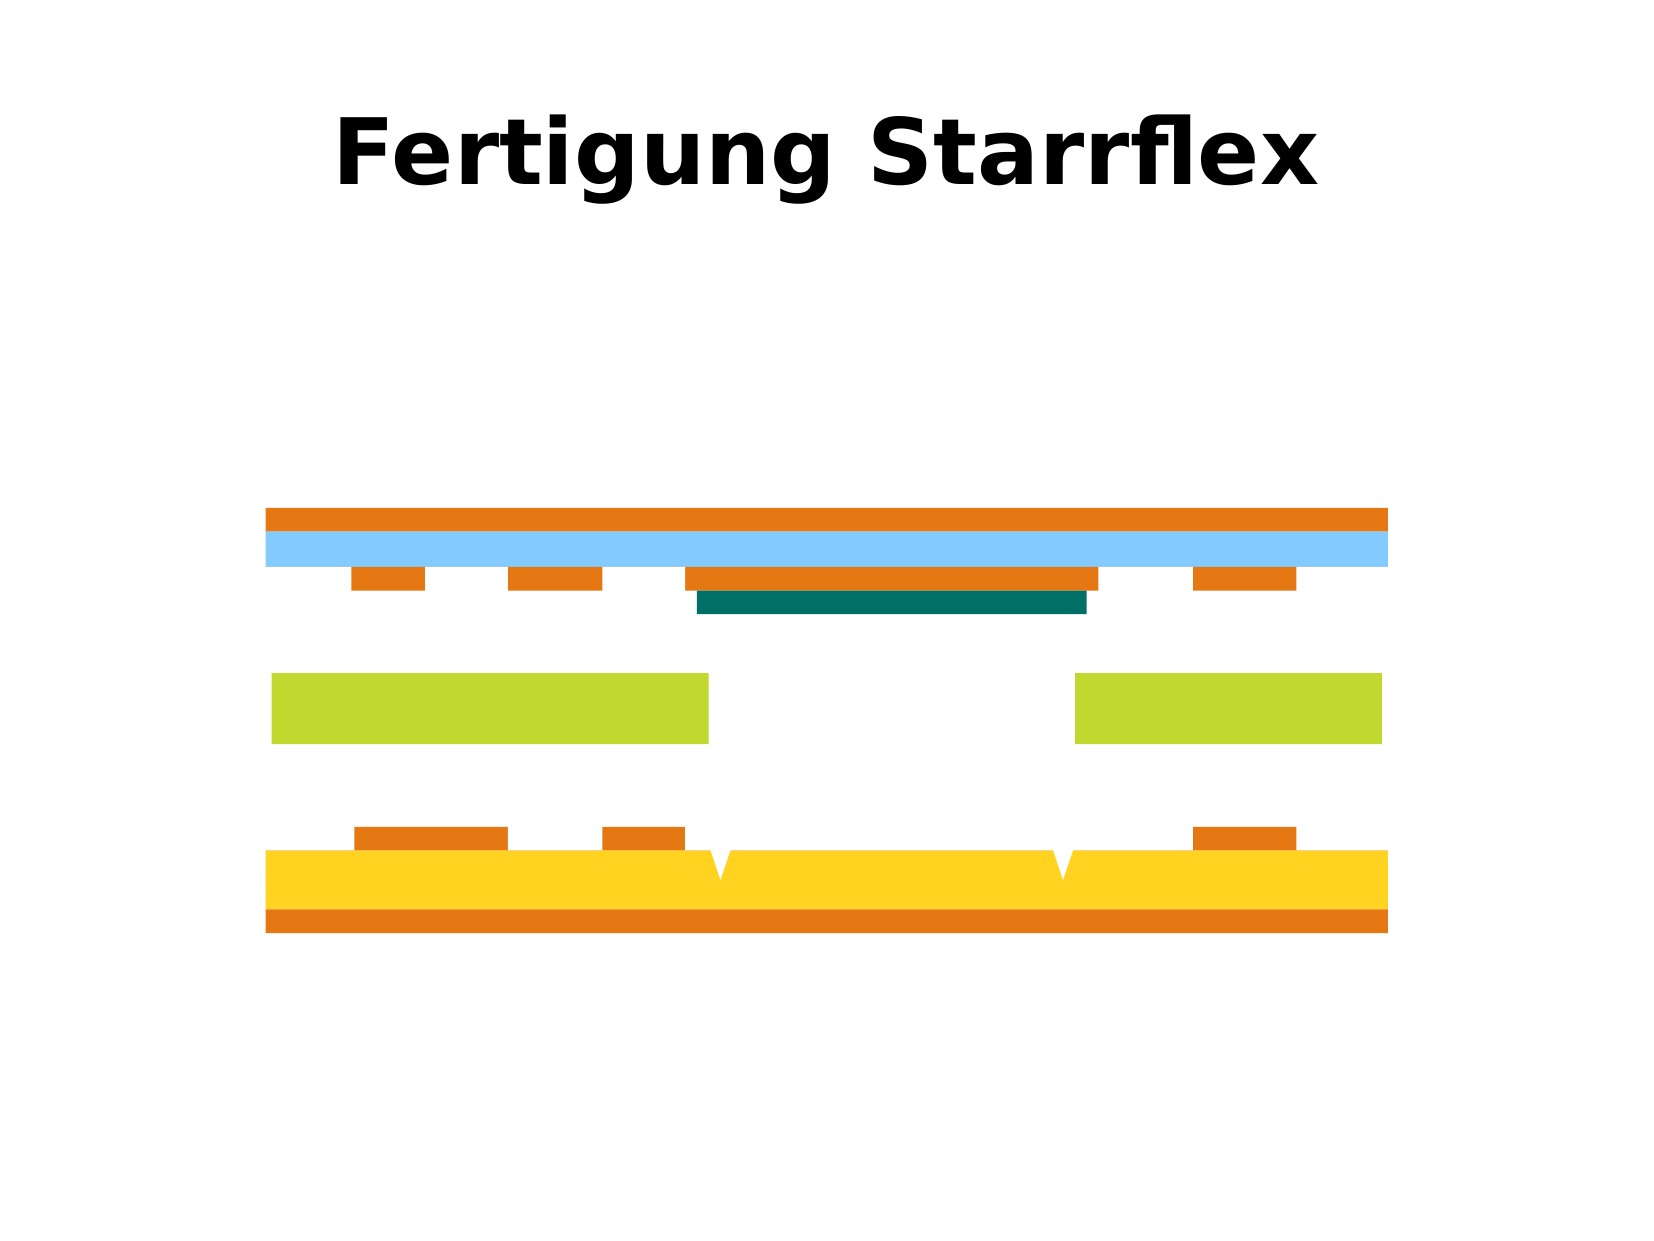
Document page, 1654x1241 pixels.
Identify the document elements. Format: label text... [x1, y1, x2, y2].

text_box [271, 661, 1382, 756]
title Fertigung Starrflex [82, 49, 1571, 257]
text_box [259, 809, 1397, 934]
text_box [256, 507, 1397, 615]
